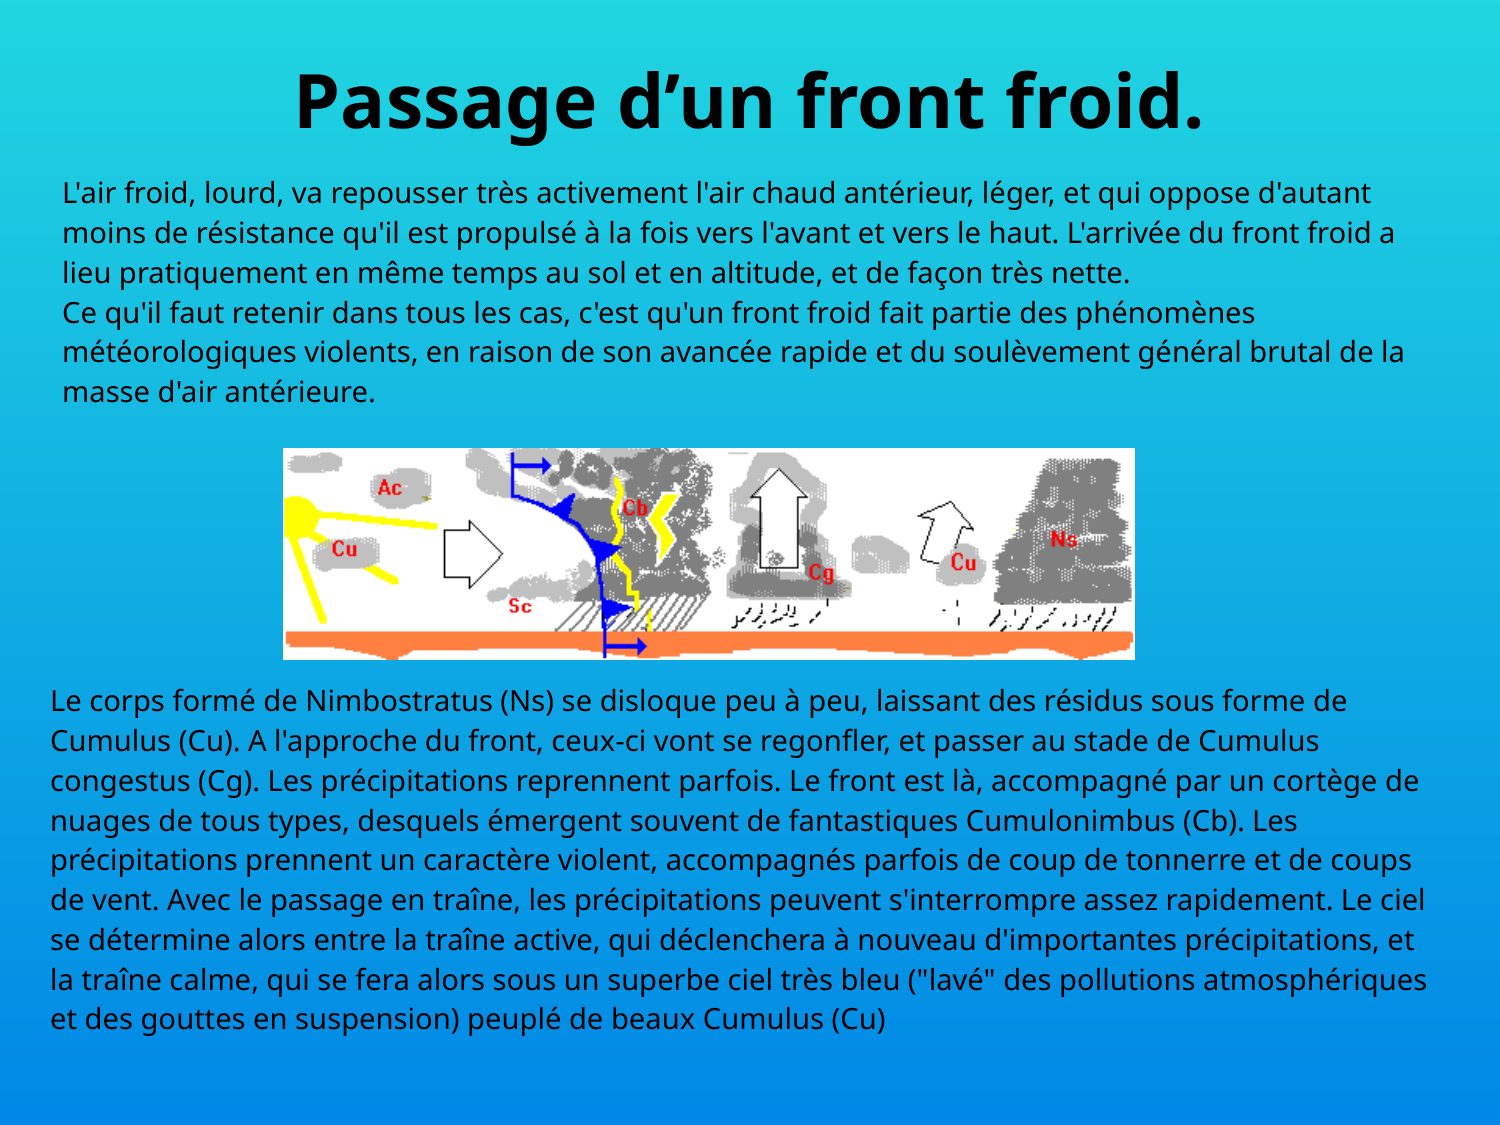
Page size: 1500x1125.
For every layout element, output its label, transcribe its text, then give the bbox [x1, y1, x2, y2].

picture [0, 448, 1500, 659]
title Passage d’un front froid. [75, 45, 1425, 154]
text_box Le corps formé de Nimbostratus (Ns) se disloque peu à peu, laissant des résidus sous forme de Cumulus (Cu). A l'approche du front, ceux-ci vont se regonfler, et passer au stade de Cumulus congestus (Cg). Les précipitations reprennent parfois. Le front est là, accompagné par un cortège de nuages de tous types, desquels émergent souvent de fantastiques Cumulonimbus (Cb). Les précipitations prennent un caractère violent, accompagnés parfois de coup de tonnerre et de coups de vent. Avec le passage en traîne, les précipitations peuvent s'interrompre assez rapidement. Le ciel se détermine alors entre la traîne active, qui déclenchera à nouveau d'importantes précipitations, et la traîne calme, qui se fera alors sous un superbe ciel très bleu ("lavé" des pollutions atmosphériques et des gouttes en suspension) peuplé de beaux Cumulus (Cu) [35, 673, 1453, 1041]
text_box L'air froid, lourd, va repousser très activement l'air chaud antérieur, léger, et qui oppose d'autant moins de résistance qu'il est propulsé à la fois vers l'avant et vers le haut. L'arrivée du front froid a lieu pratiquement en même temps au sol et en altitude, et de façon très nette. Ce qu'il faut retenir dans tous les cas, c'est qu'un front froid fait partie des phénomènes météorologiques violents, en raison de son avancée rapide et du soulèvement général brutal de la masse d'air antérieure. [47, 165, 1430, 427]
